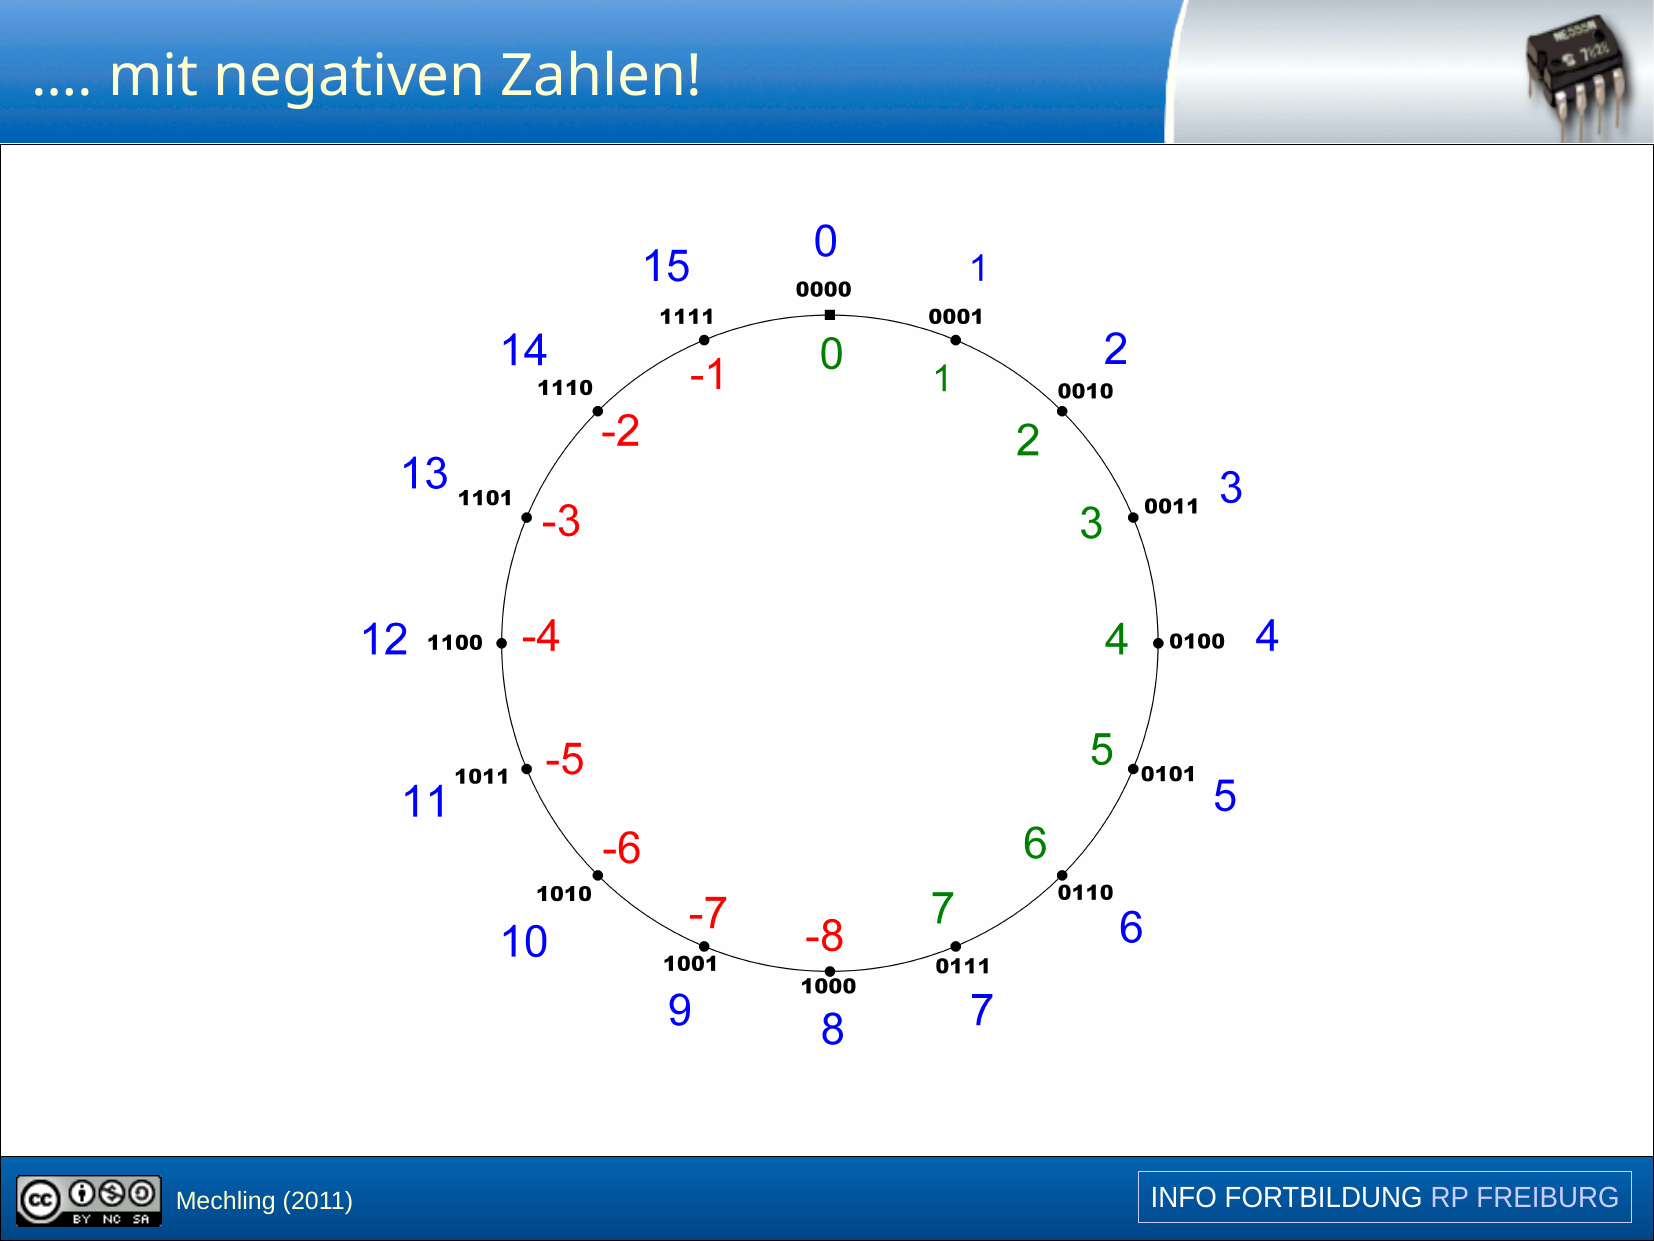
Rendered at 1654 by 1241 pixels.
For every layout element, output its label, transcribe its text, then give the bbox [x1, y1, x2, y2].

picture [333, 214, 1304, 1065]
picture [16, 1175, 162, 1227]
picture [0, 0, 1654, 143]
title …. mit negativen Zahlen! [31, 34, 1151, 112]
